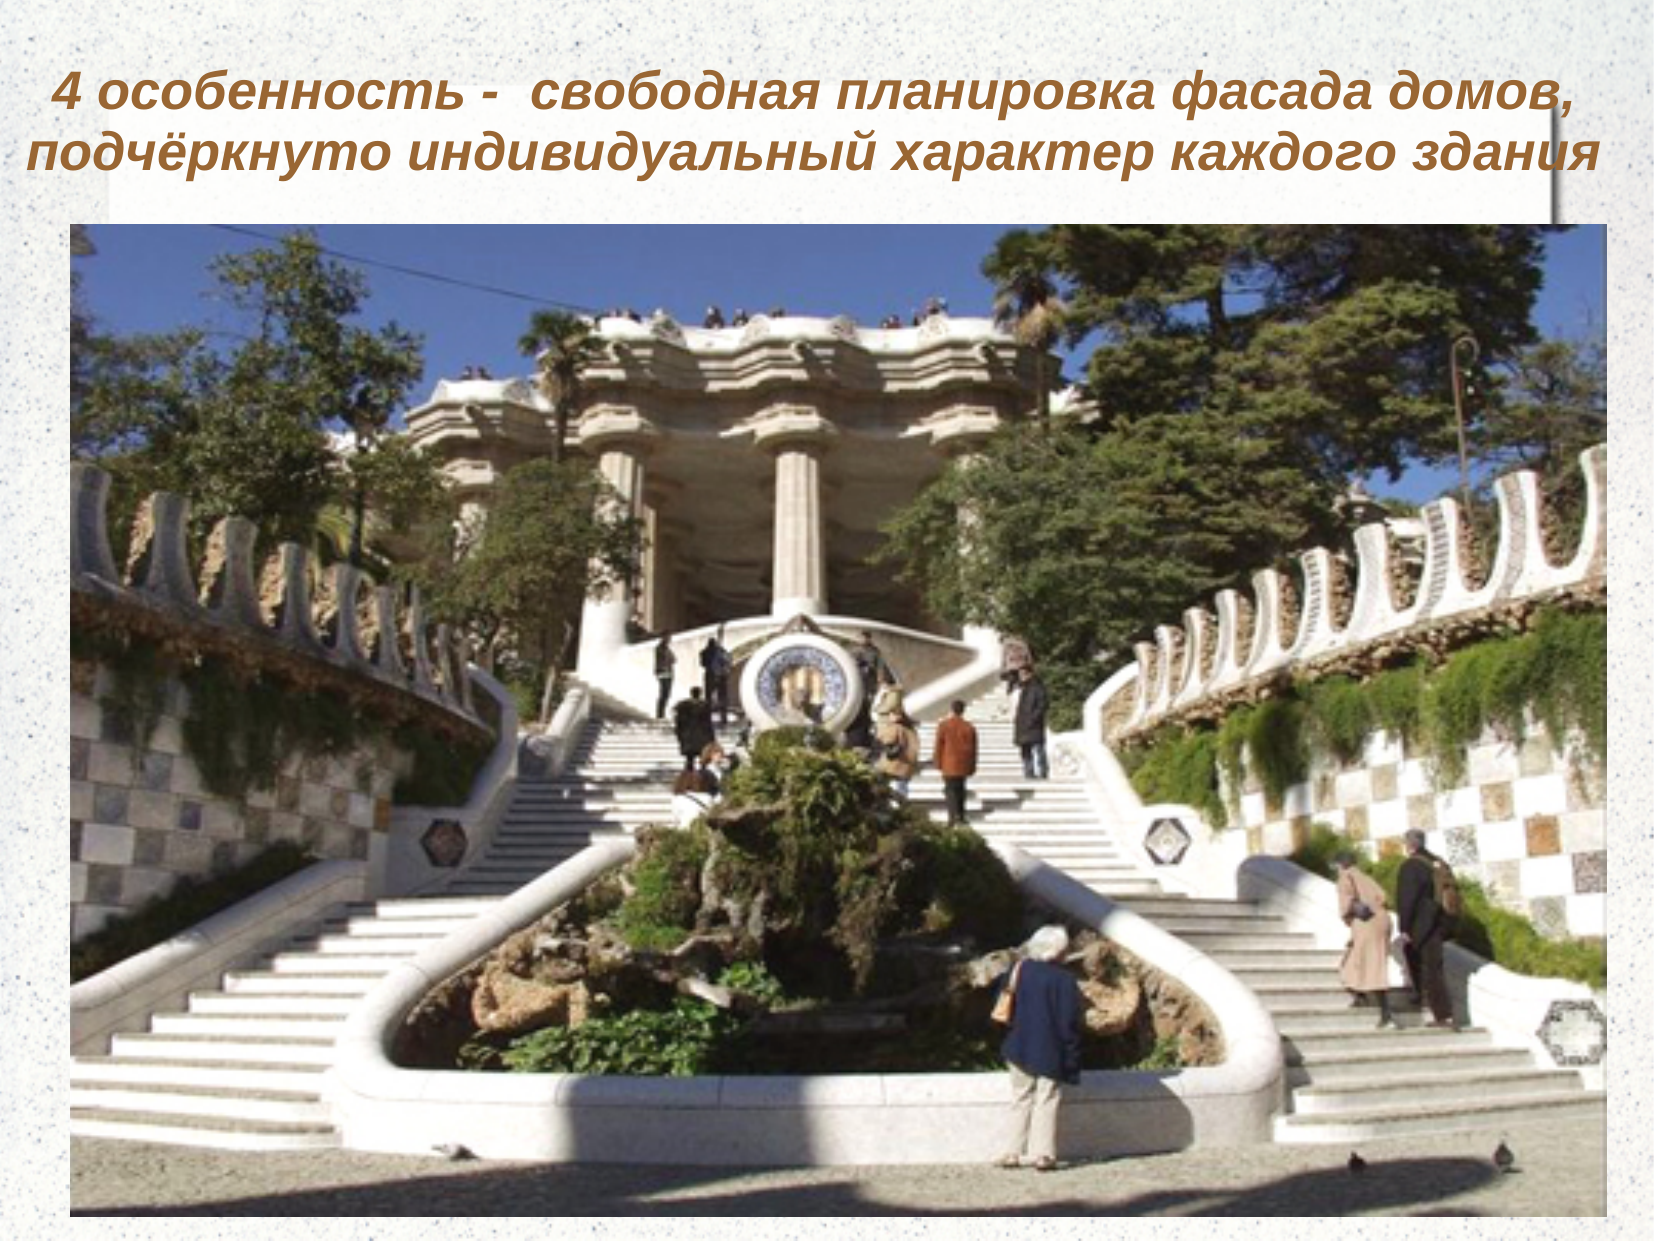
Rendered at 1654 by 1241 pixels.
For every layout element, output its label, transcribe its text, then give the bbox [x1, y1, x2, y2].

title 4 особенность - свободная планировка фасада домов, подчёркнуто индивидуальный характер каждого здания [11, 17, 1619, 225]
picture [0, 0, 1654, 1241]
